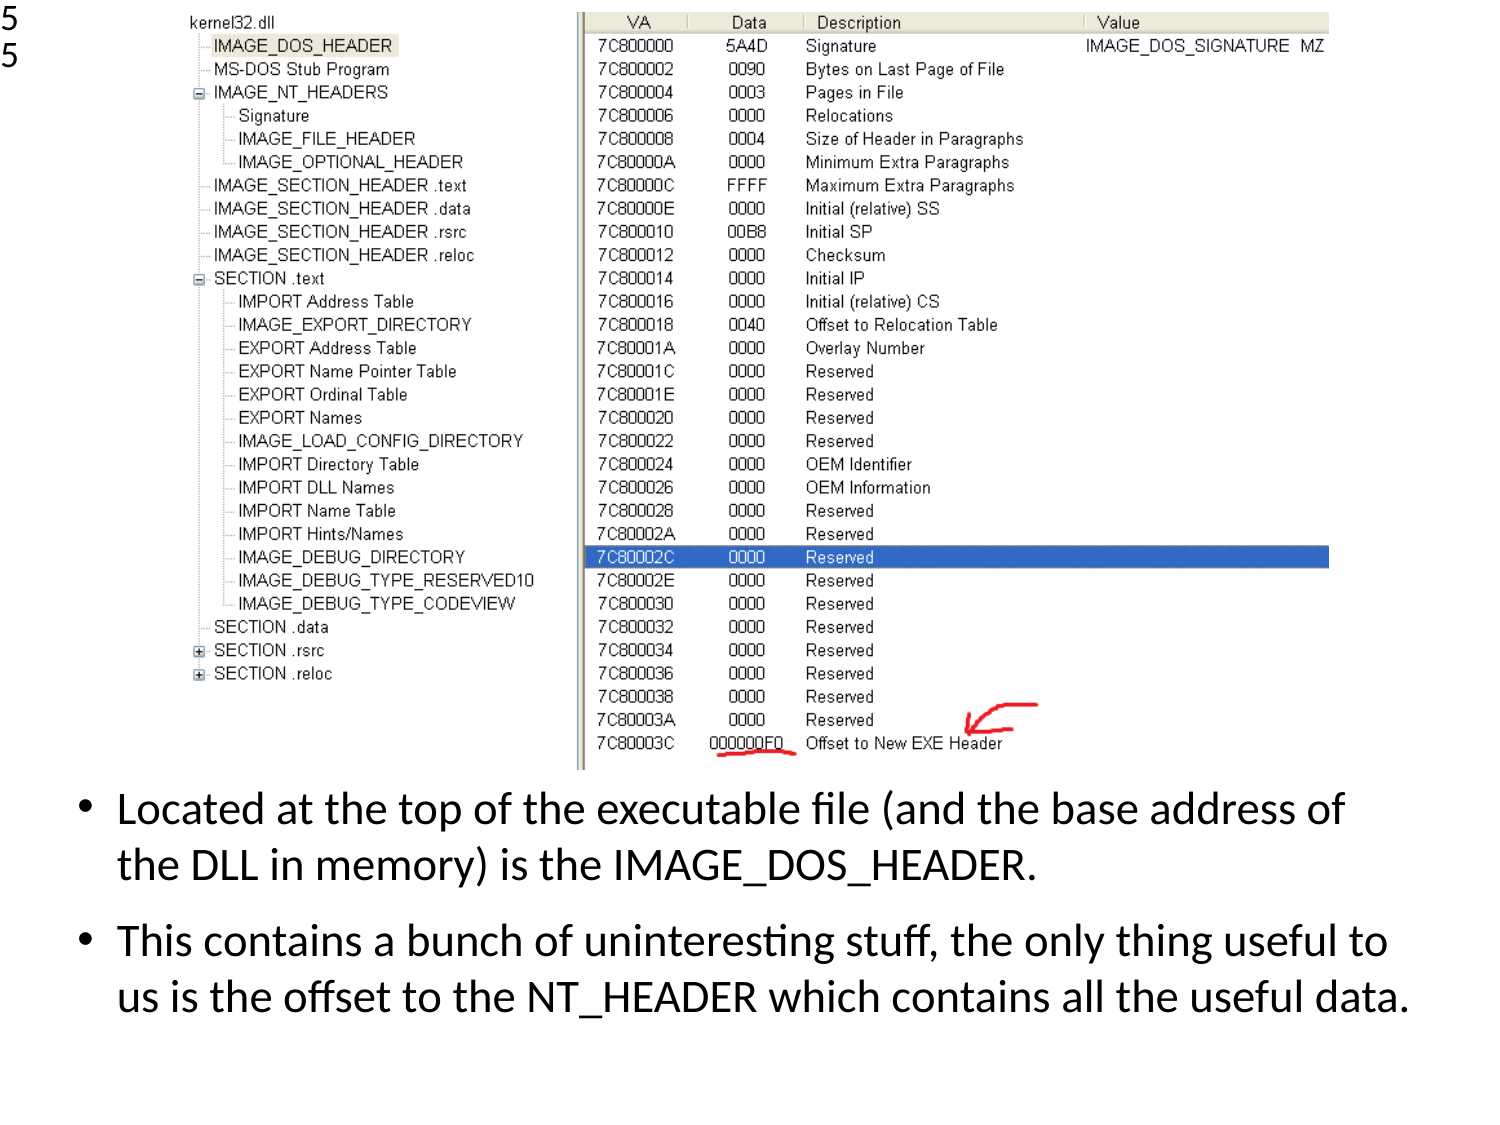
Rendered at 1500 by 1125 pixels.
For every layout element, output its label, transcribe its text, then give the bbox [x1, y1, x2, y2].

list Located at the top of the executable file (and the base address of the DLL in memory) is the IMAGE_DOS_HEADER. This contains a bunch of uninteresting stuff, the only thing useful to us is the offset to the NT_HEADER which contains all the useful data. [62, 769, 1433, 1080]
picture [187, 12, 1329, 770]
